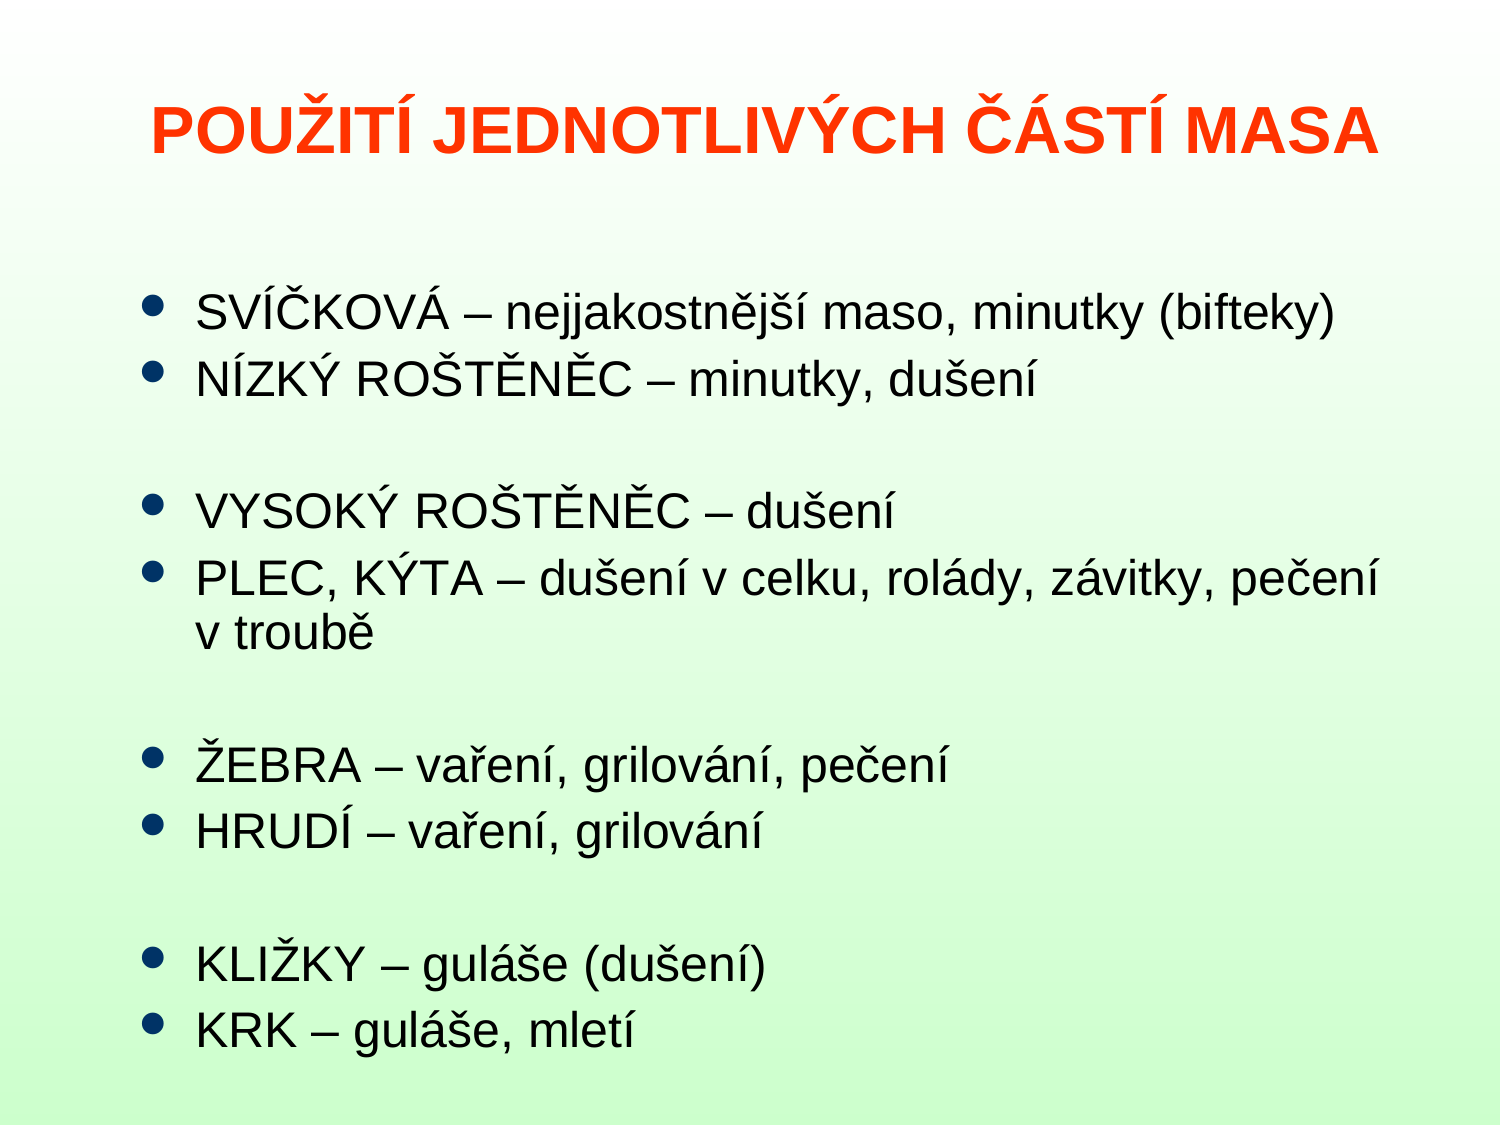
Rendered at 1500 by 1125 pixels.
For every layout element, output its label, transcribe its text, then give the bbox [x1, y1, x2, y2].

list SVÍČKOVÁ – nejjakostnější maso, minutky (bifteky) NÍZKÝ ROŠTĚNĚC – minutky, dušení VYSOKÝ ROŠTĚNĚC – dušení PLEC, KÝTA – dušení v celku, rolády, závitky, pečení v troubě ŽEBRA – vaření, grilování, pečení HRUDÍ – vaření, grilování KLIŽKY – guláše (dušení) KRK – guláše, mletí [123, 278, 1434, 1125]
title POUŽITÍ JEDNOTLIVÝCH ČÁSTÍ MASA [135, 11, 1413, 176]
